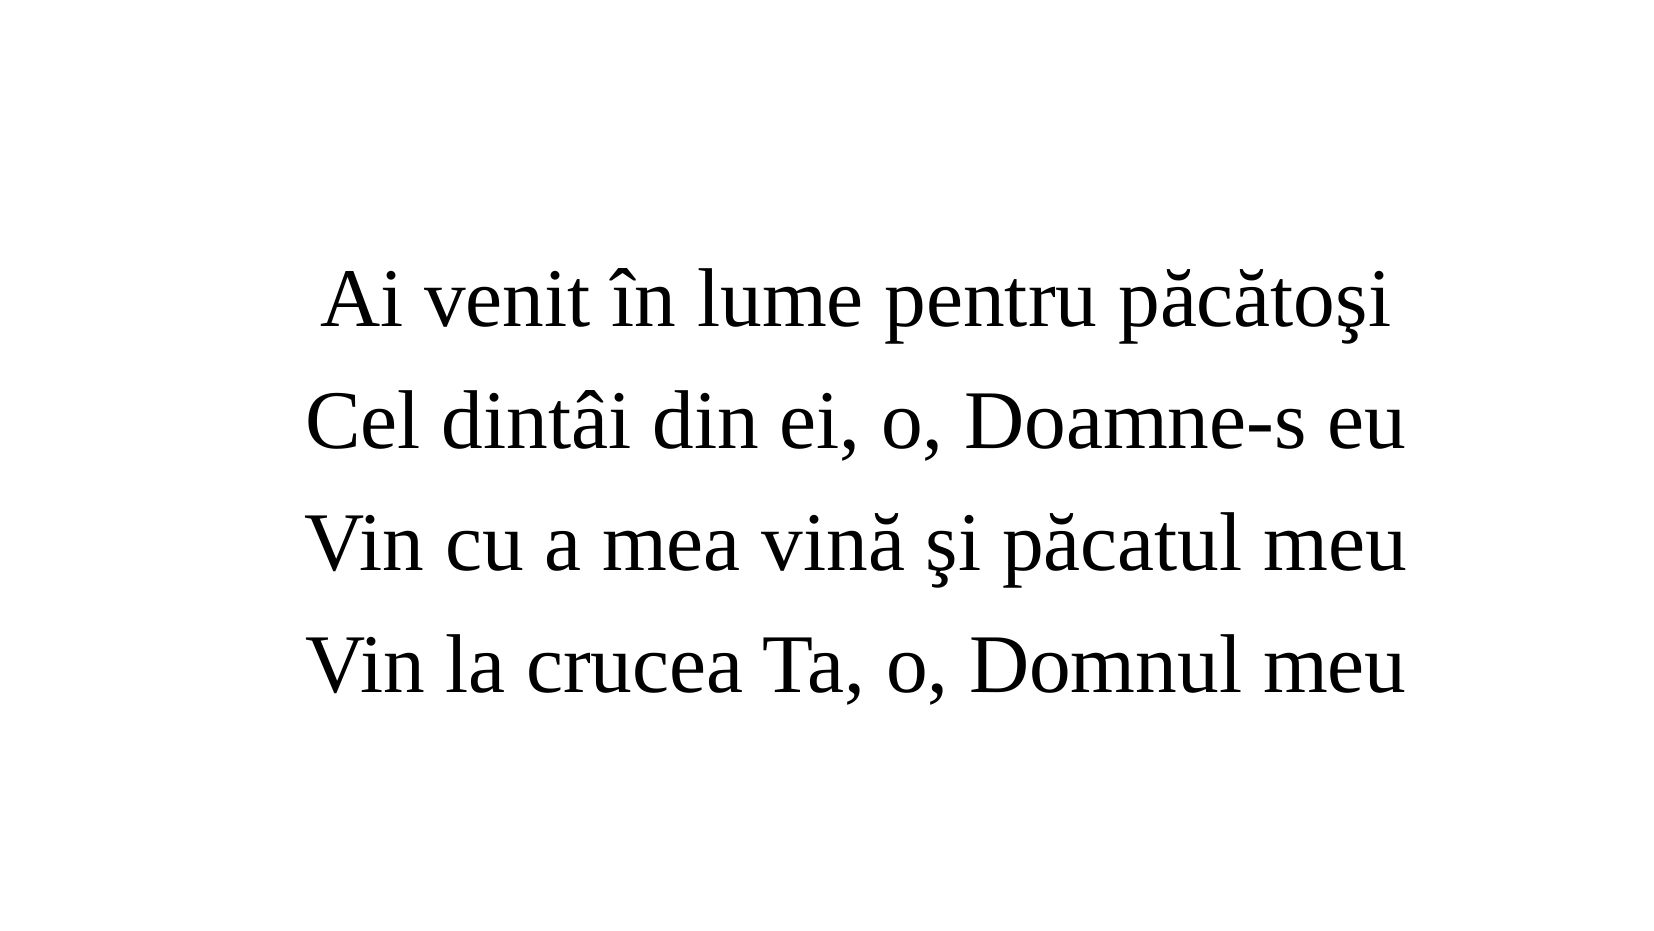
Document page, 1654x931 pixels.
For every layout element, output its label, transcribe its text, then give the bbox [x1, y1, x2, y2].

subtitle Ai venit în lume pentru păcătoşi Cel dintâi din ei, o, Doamne-s eu Vin cu a mea vină şi păcatul meu Vin la crucea Ta, o, Domnul meu [153, 239, 1560, 713]
